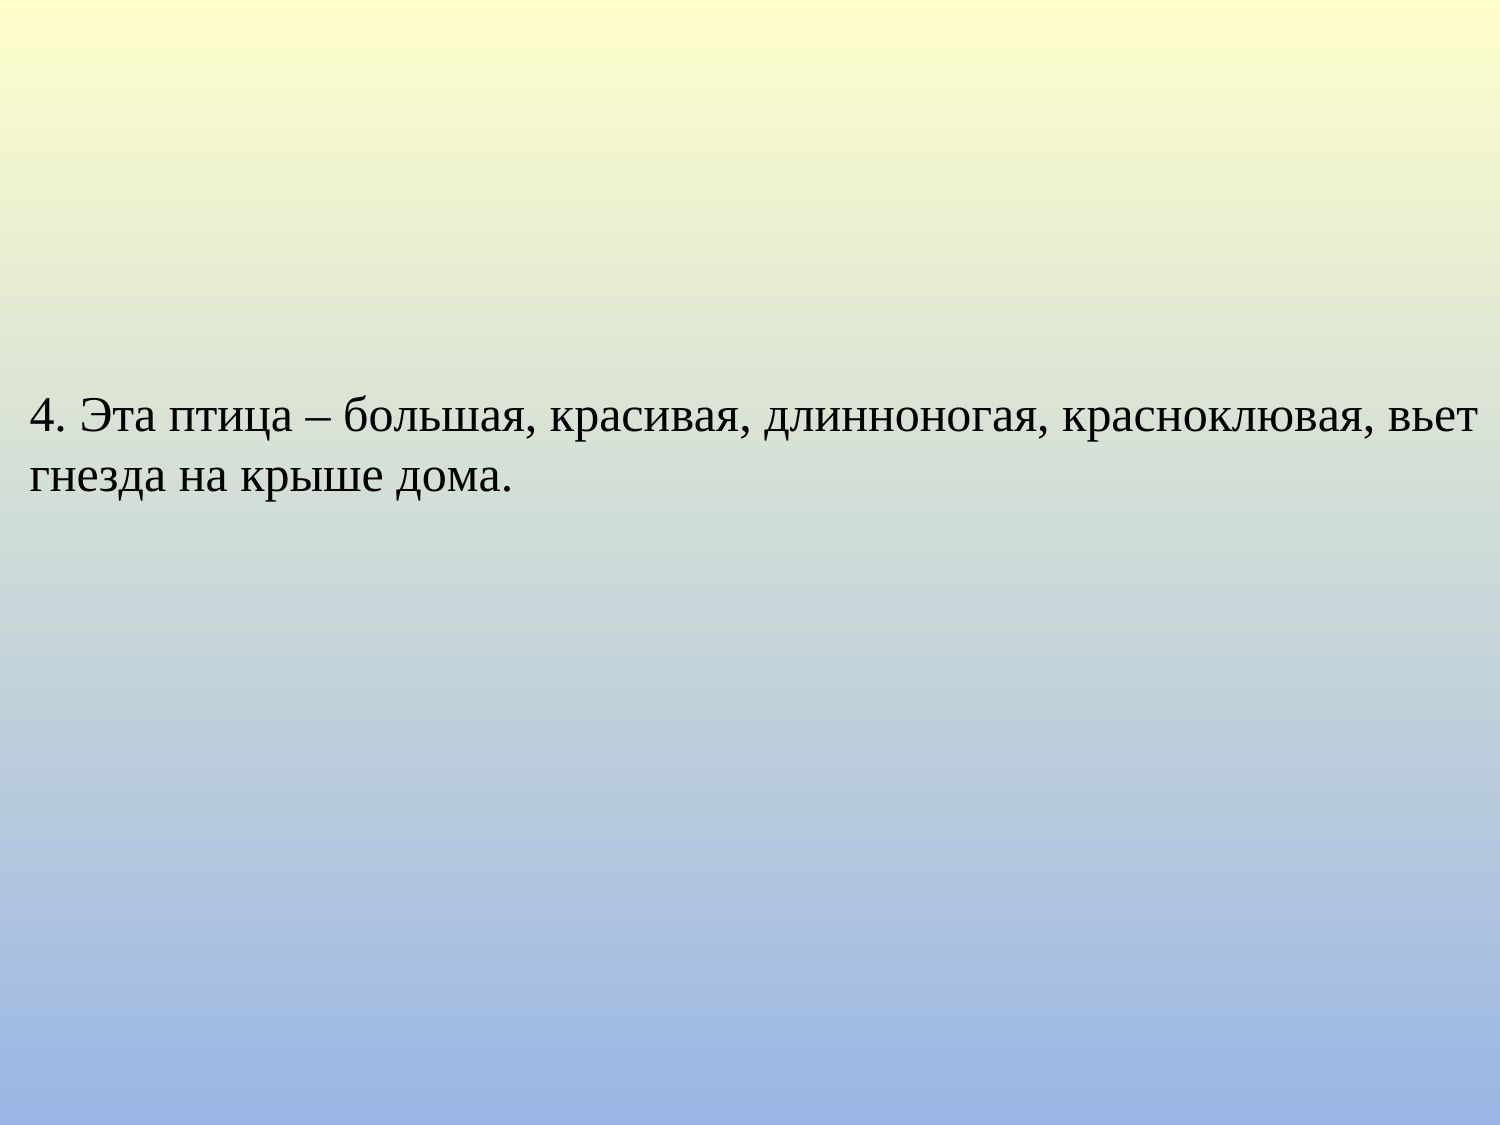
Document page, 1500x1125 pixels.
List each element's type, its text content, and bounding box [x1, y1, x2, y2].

text_box 4. Эта птица – большая, красивая, длинноногая, красноклювая, вьет гнезда на крыше дома. [14, 374, 1494, 510]
